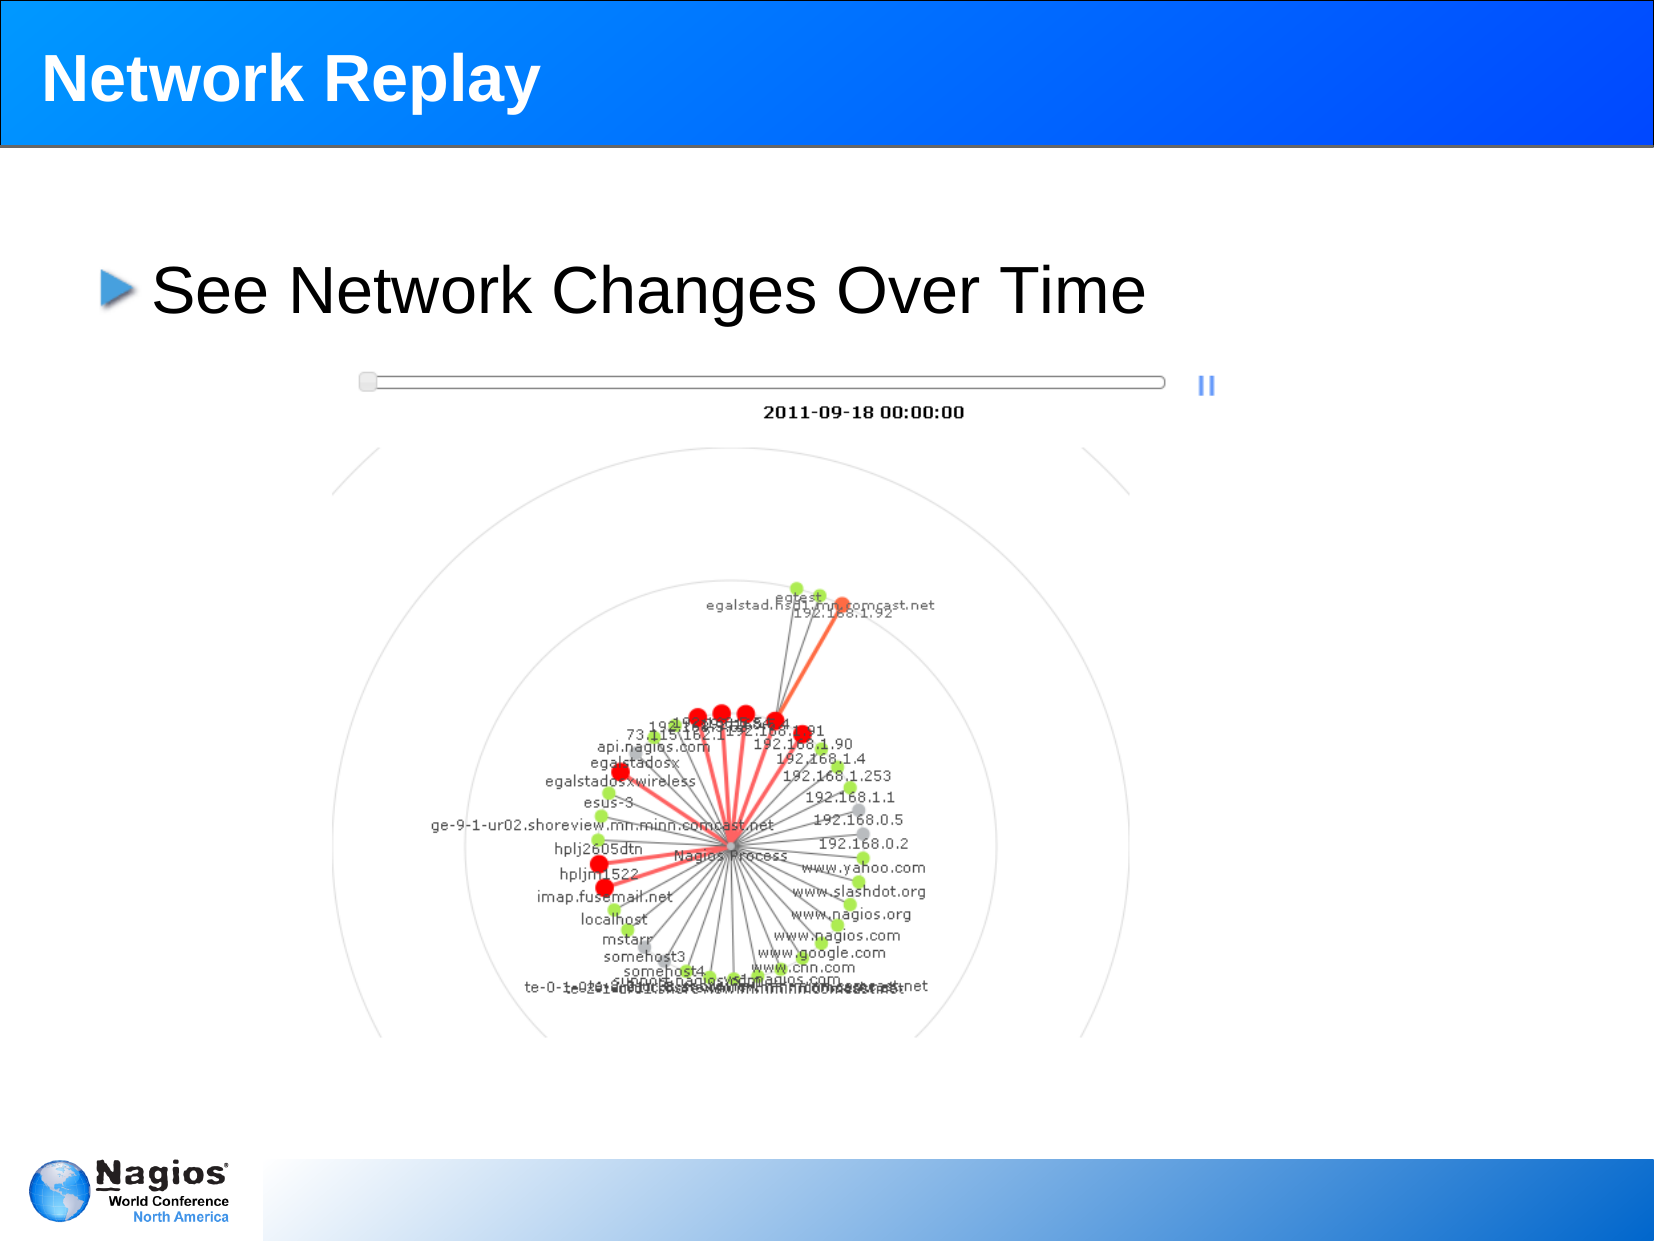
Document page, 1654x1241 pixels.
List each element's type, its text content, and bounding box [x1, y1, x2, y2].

title Network Replay [41, 36, 1248, 120]
list See Network Changes Over Time [80, 253, 1569, 1058]
picture [29, 1159, 229, 1235]
picture [327, 360, 1228, 1051]
